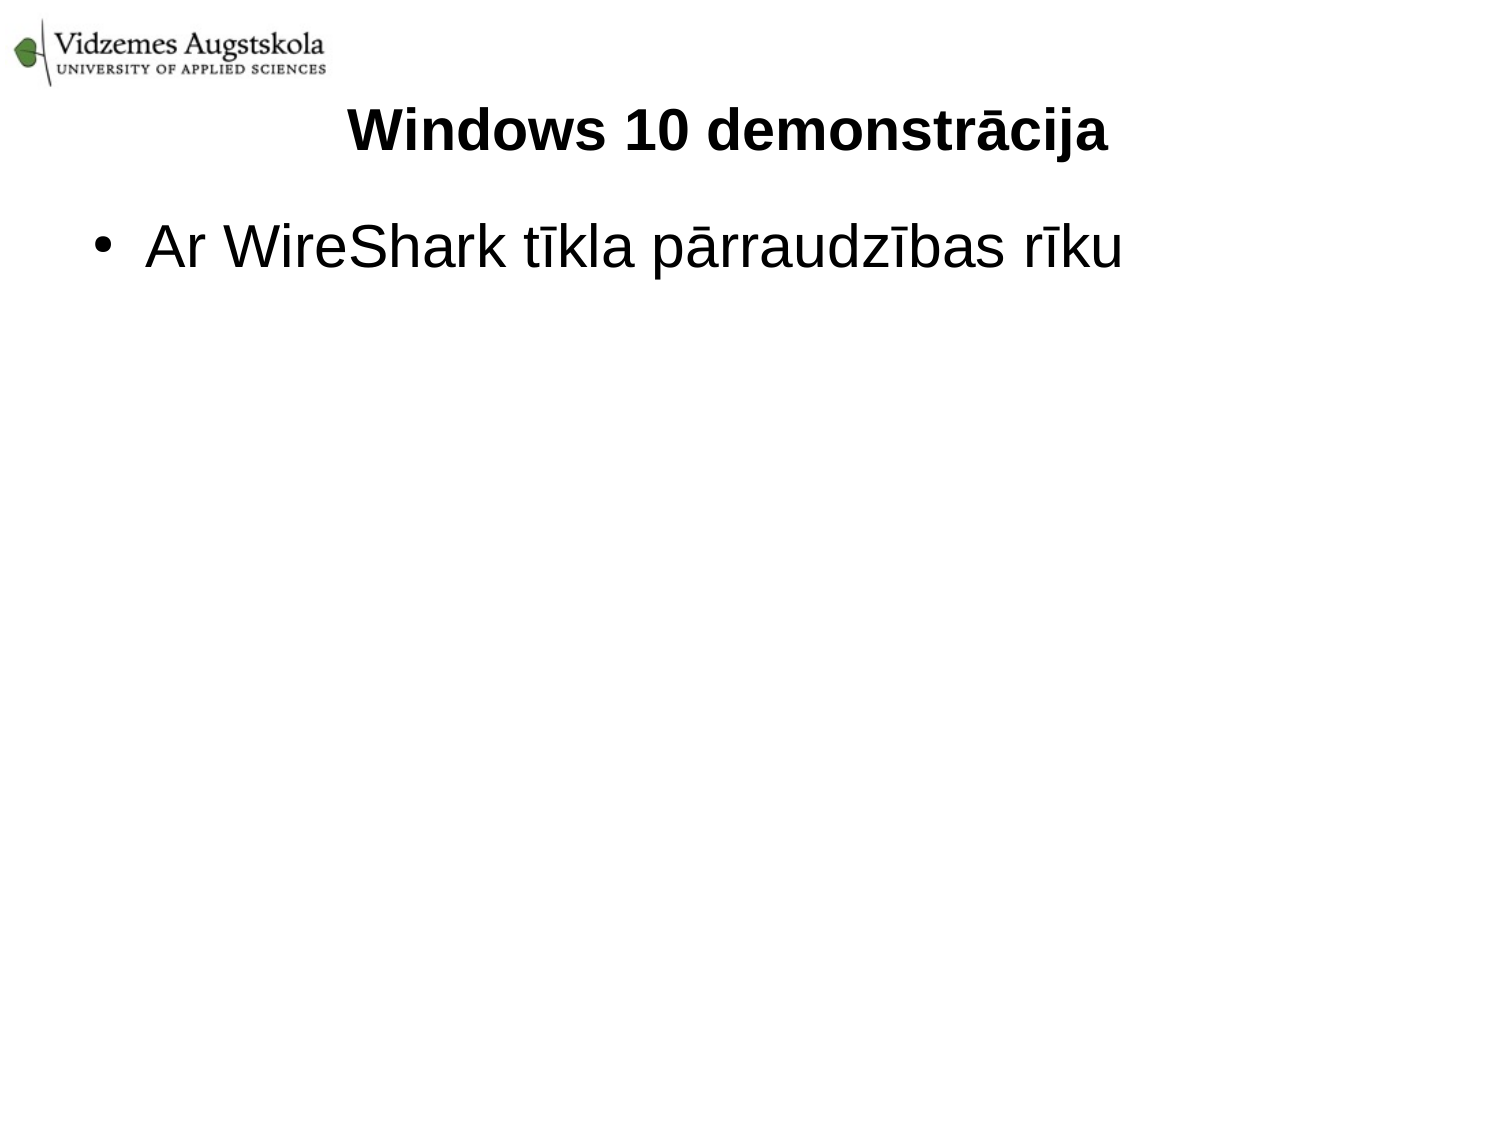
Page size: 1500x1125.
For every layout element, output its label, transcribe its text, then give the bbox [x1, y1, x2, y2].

list Ar WireShark tīkla pārraudzības rīku [74, 214, 1424, 1004]
title Windows 10 demonstrācija [85, 87, 1372, 177]
picture [5, 2, 334, 102]
